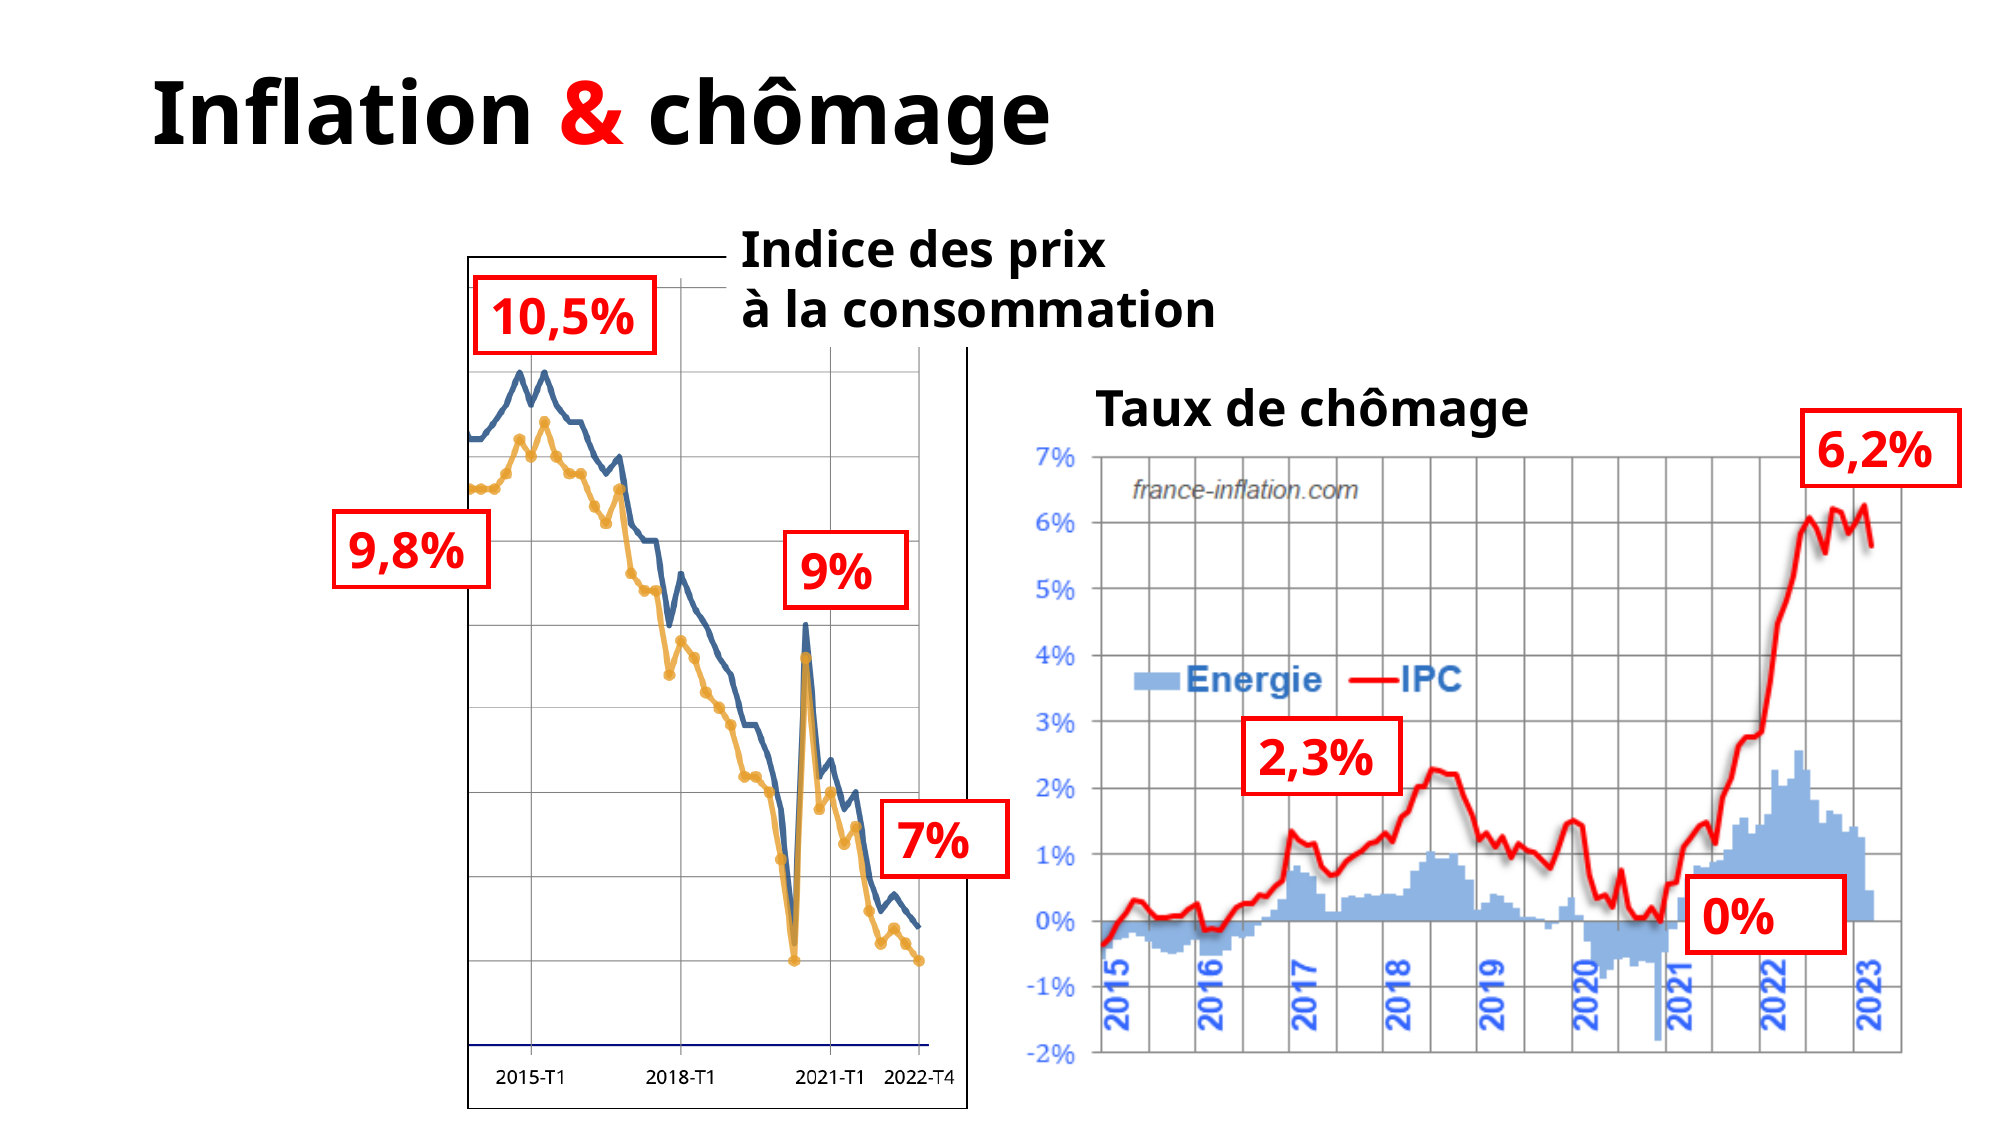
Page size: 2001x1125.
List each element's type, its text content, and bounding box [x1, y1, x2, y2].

text_box Indice des prix à la consommation [726, 210, 1436, 347]
text_box 0% [1687, 876, 1845, 953]
text_box 10,5% [475, 277, 655, 354]
text_box 6,2% [1802, 410, 1960, 487]
text_box 7% [882, 800, 1008, 877]
title Inflation & chômage [137, 59, 1803, 278]
picture [468, 278, 967, 1108]
picture [1023, 446, 1908, 1066]
text_box 9,8% [333, 511, 489, 588]
text_box 2,3% [1243, 718, 1401, 794]
text_box 9% [785, 531, 907, 608]
text_box Taux de chômage [1080, 368, 1563, 445]
